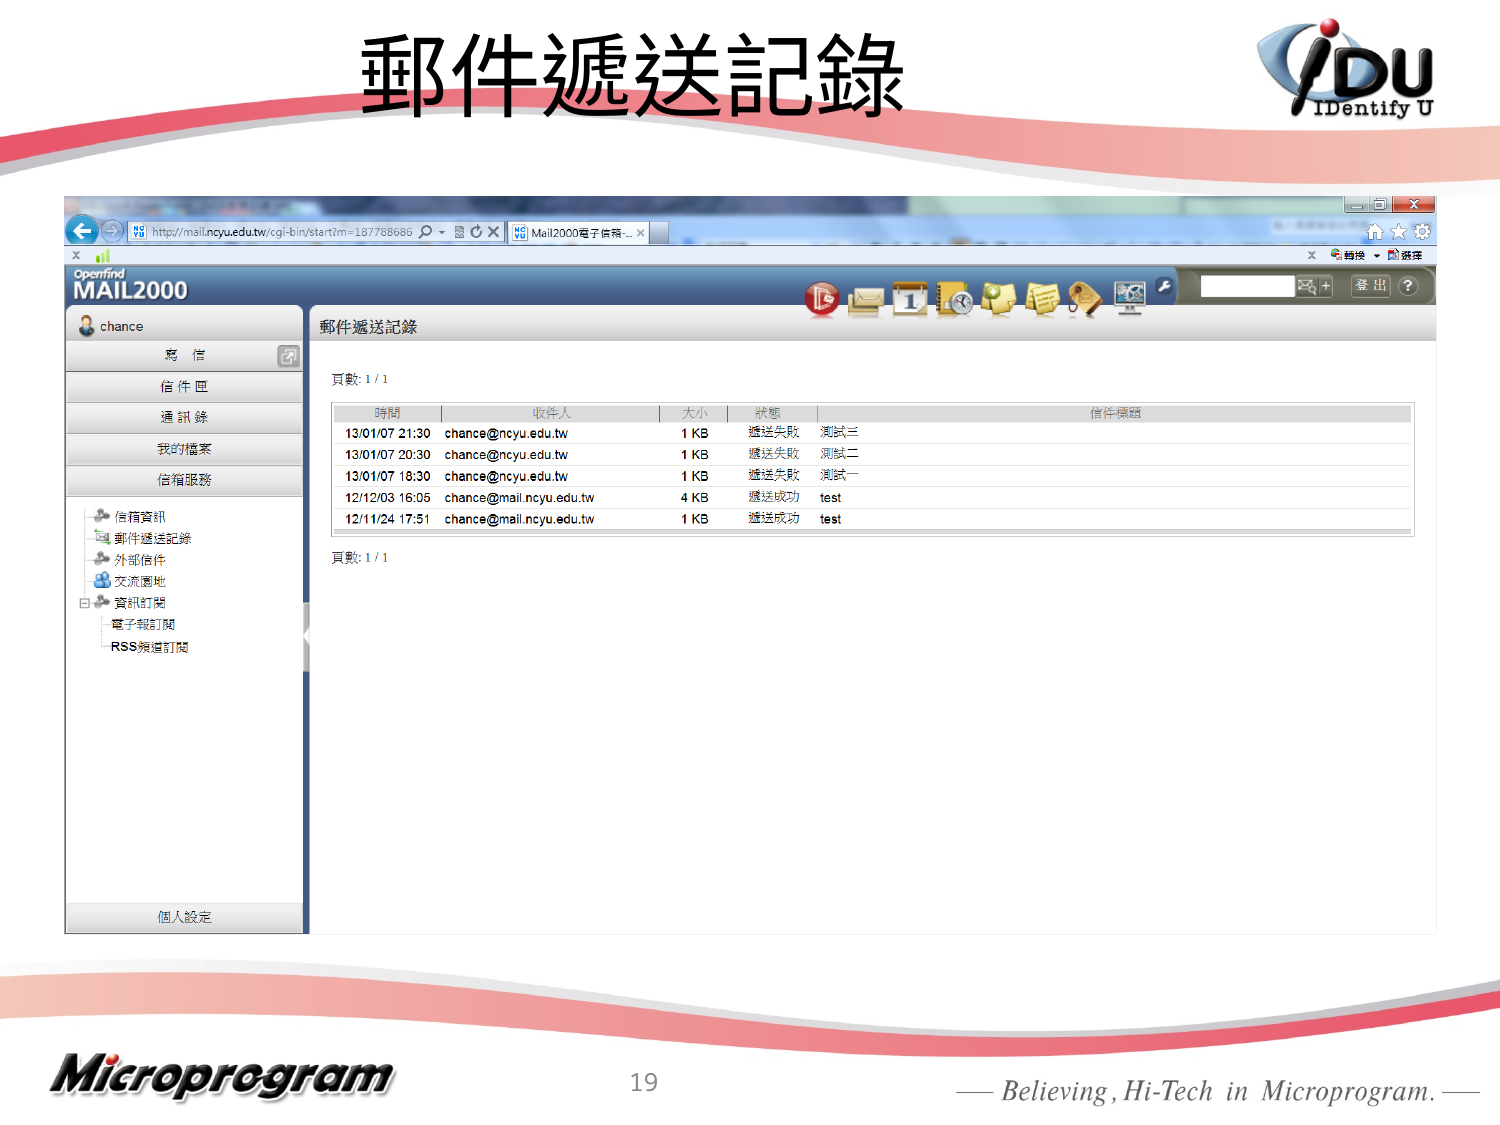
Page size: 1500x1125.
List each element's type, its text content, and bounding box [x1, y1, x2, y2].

text_box [468, 1053, 819, 1114]
picture [64, 196, 1437, 935]
title 郵件遞送記錄 [35, 11, 1231, 118]
